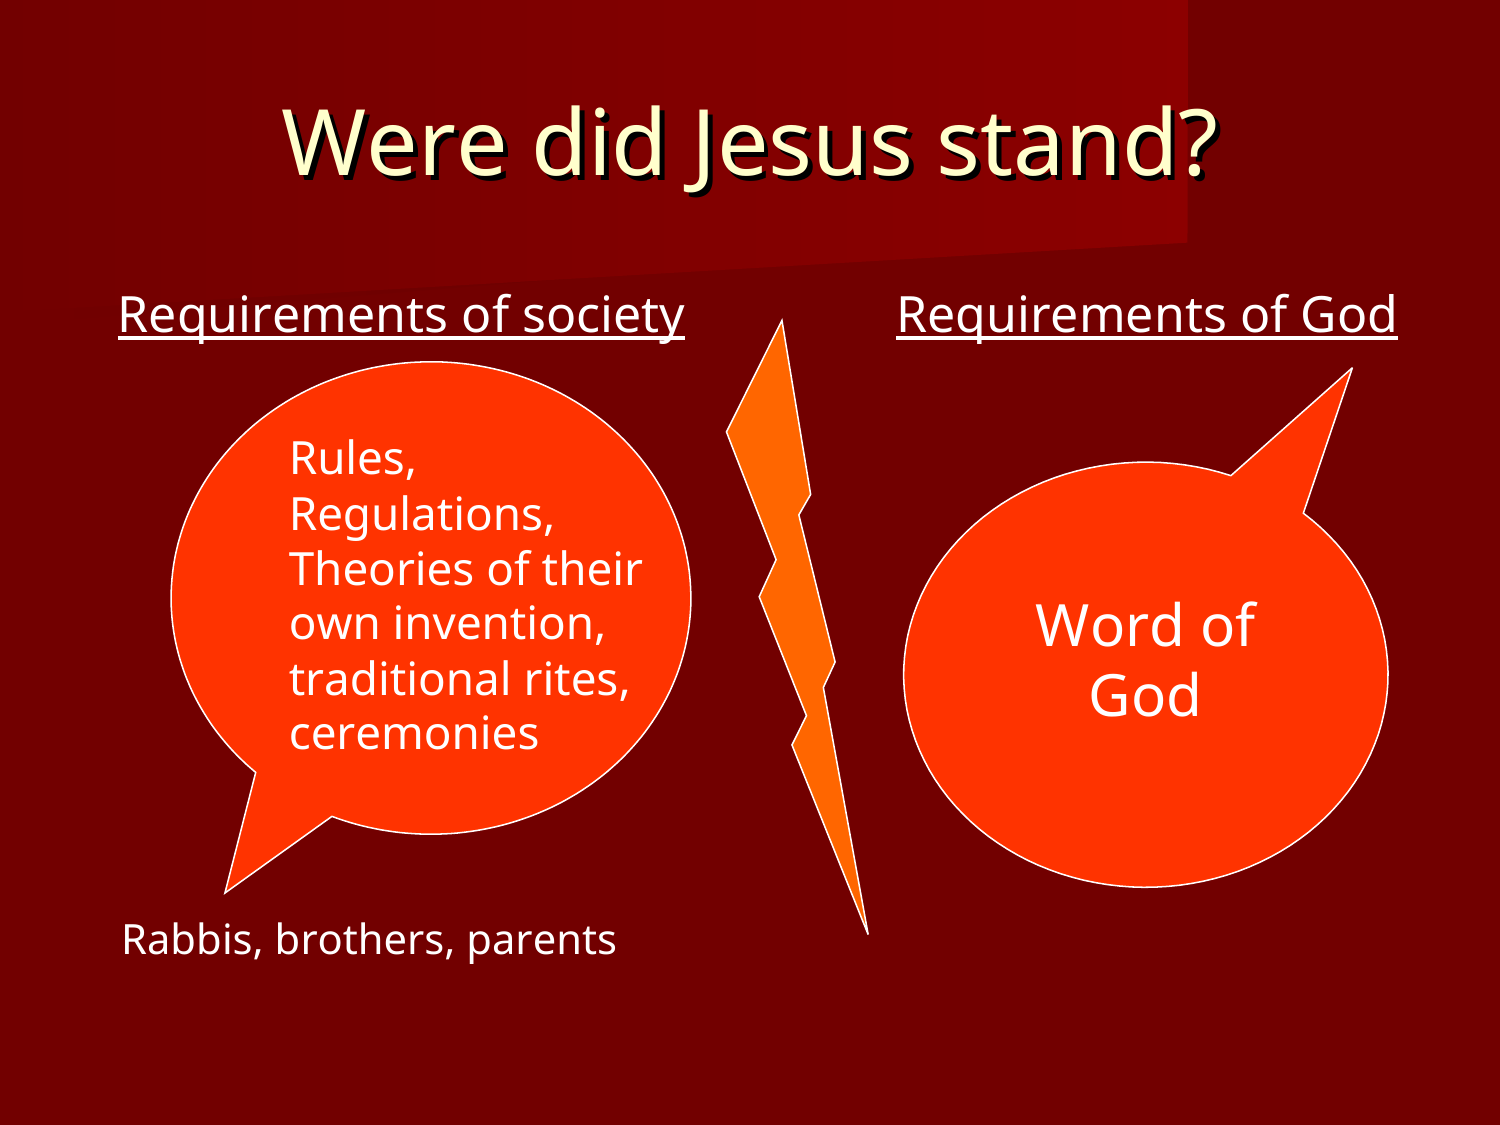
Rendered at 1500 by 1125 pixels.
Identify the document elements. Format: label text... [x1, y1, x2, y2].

text_box [671, 507, 691, 689]
text_box Word of God [1015, 580, 1276, 736]
text_box Rabbis, brothers, parents [106, 905, 697, 971]
text_box [171, 361, 613, 894]
title Were did Jesus stand? [75, 45, 1426, 233]
text_box Rules, Regulations, Theories of their own invention, traditional rites, ceremonies [274, 421, 671, 767]
text_box [726, 320, 869, 935]
text_box [903, 367, 1389, 888]
text_box Requirements of society [64, 274, 739, 351]
text_box Requirements of God [851, 274, 1443, 351]
